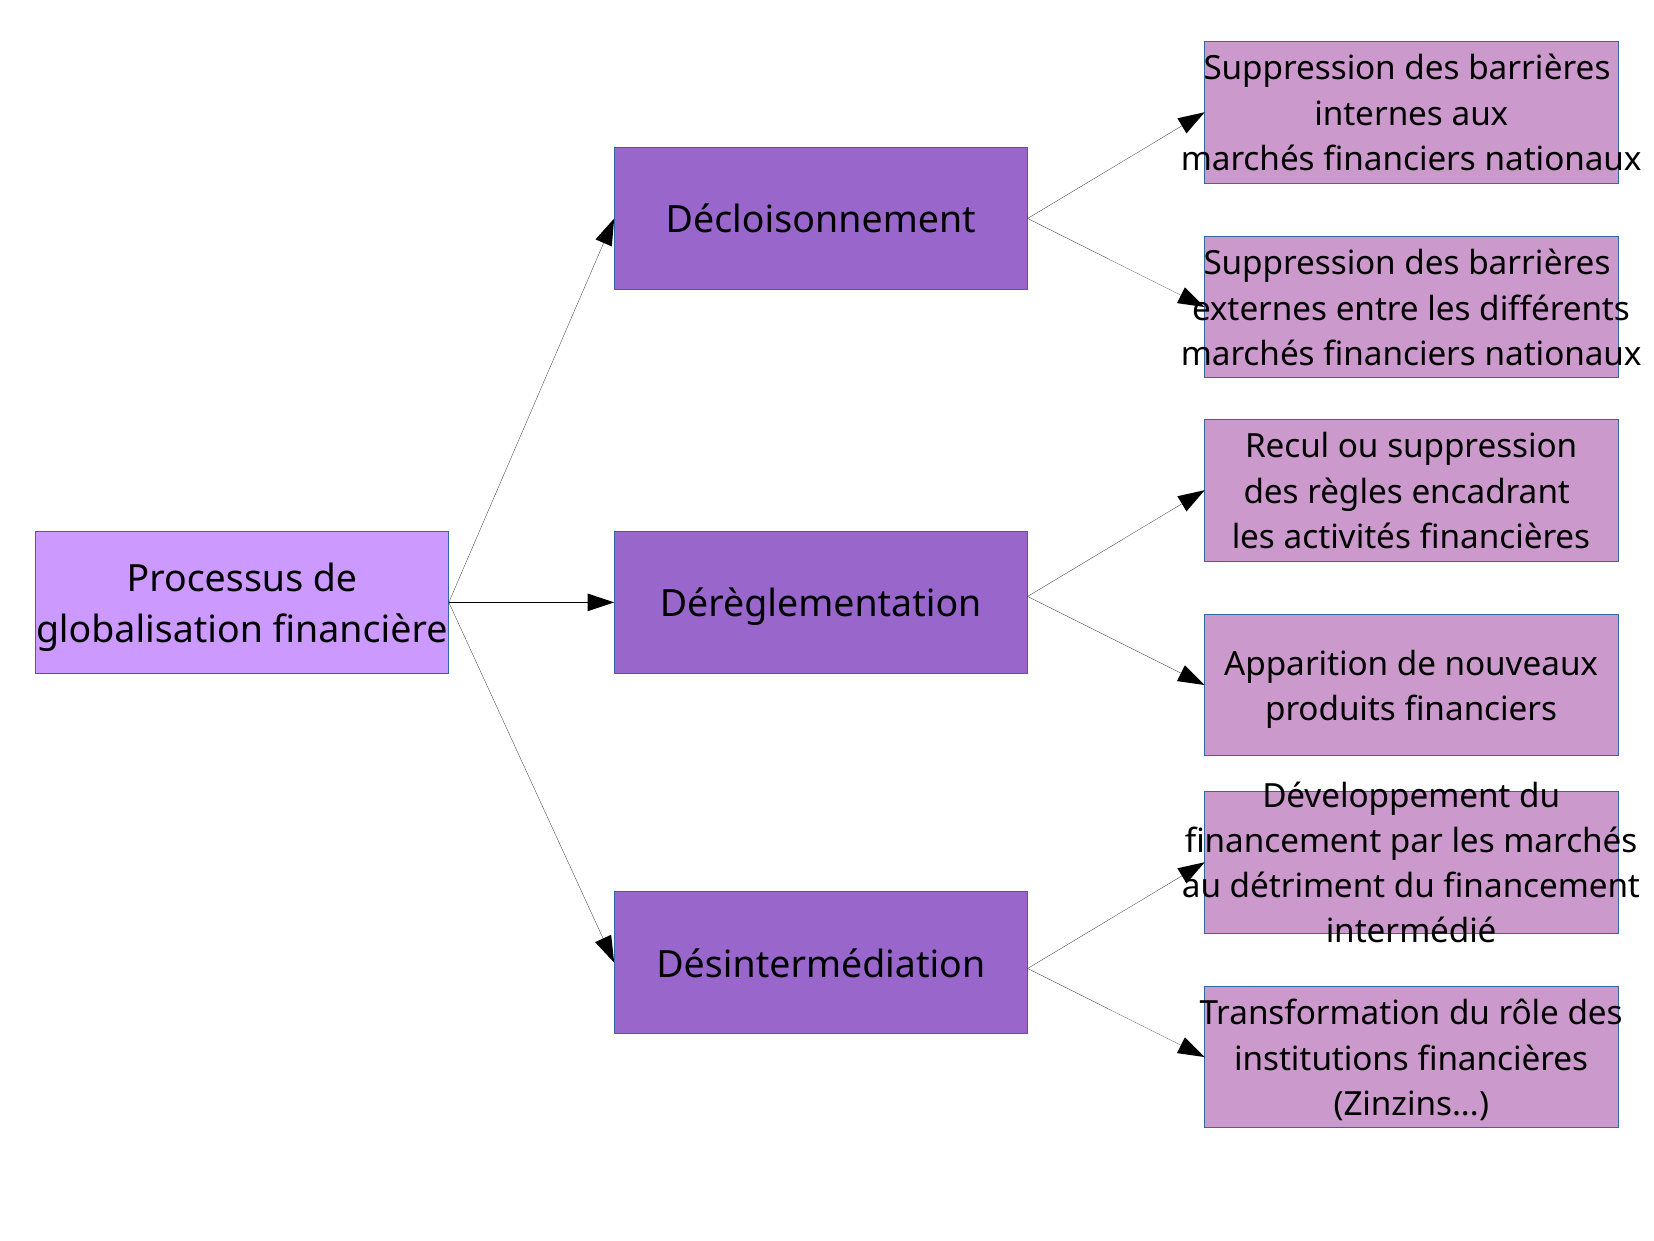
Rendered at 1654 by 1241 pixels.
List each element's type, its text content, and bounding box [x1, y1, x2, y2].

text_box Suppression des barrières externes entre les différents marchés financiers nationaux [1204, 236, 1619, 378]
text_box Apparition de nouveaux produits financiers [1204, 614, 1619, 756]
text_box Recul ou suppression des règles encadrant les activités financières [1204, 419, 1619, 562]
text_box Processus de globalisation financière [35, 531, 449, 674]
text_box Suppression des barrières internes aux marchés financiers nationaux [1204, 41, 1619, 184]
text_box Désintermédiation [614, 891, 1028, 1034]
text_box Développement du financement par les marchés au détriment du financement intermédié [1204, 791, 1619, 934]
text_box Dérèglementation [614, 531, 1028, 674]
text_box Décloisonnement [614, 147, 1028, 290]
text_box Transformation du rôle des institutions financières (Zinzins...) [1204, 986, 1619, 1128]
